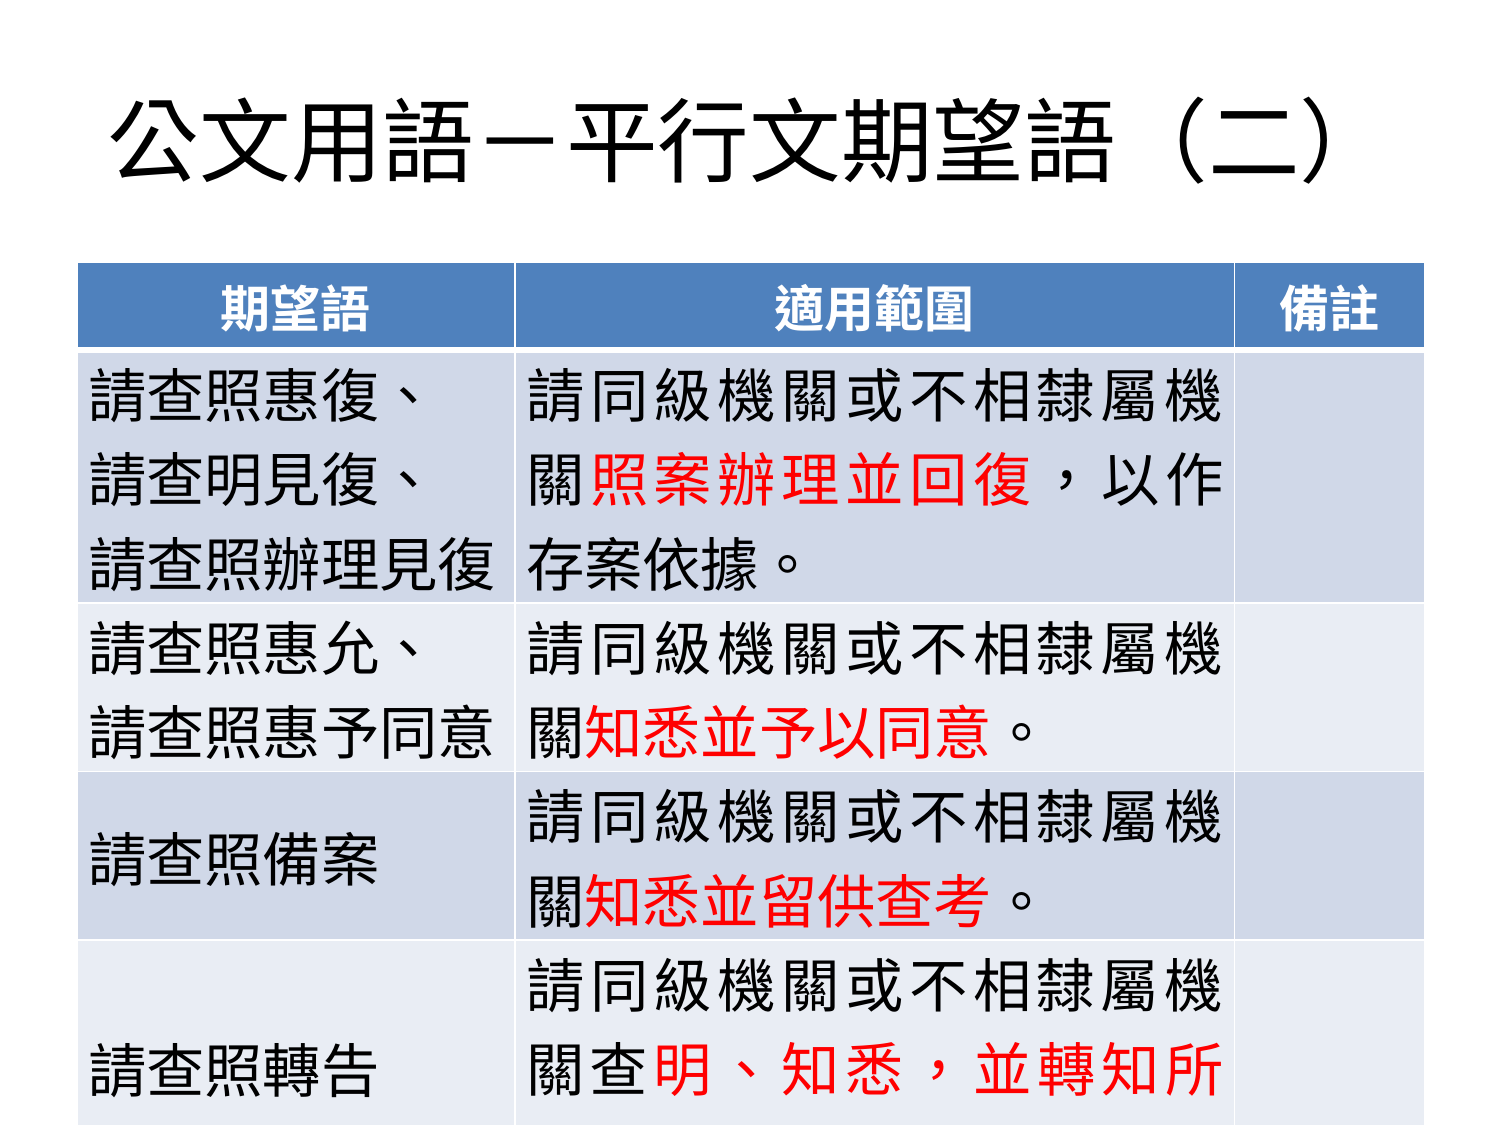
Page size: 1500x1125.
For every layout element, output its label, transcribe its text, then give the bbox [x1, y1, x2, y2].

table_cell 請同級機關或不相隸屬機關照案辦理並回復，以作存案依據。 [516, 353, 1234, 602]
table_header 適用範圍 [516, 263, 1234, 347]
table_cell [1235, 772, 1424, 939]
table_cell [1235, 941, 1424, 1125]
table_cell [1235, 353, 1424, 602]
table_cell 請查照轉告 [78, 941, 514, 1125]
table_header 備註 [1235, 263, 1424, 347]
table_cell 請同級機關或不相隸屬機關查明、知悉，並轉知所隸屬機關。 [516, 941, 1234, 1125]
table_cell 請查照惠允、 請查照惠予同意 [78, 604, 514, 771]
table_cell 請查照惠復、 請查明見復、 請查照辦理見復 [78, 353, 514, 602]
table_cell [1235, 604, 1424, 771]
table_cell 請同級機關或不相隸屬機關知悉並留供查考。 [516, 772, 1234, 939]
table_cell 請同級機關或不相隸屬機關知悉並予以同意。 [516, 604, 1234, 771]
title 公文用語－平行文期望語（二） [75, 45, 1425, 233]
table_cell 請查照備案 [78, 772, 514, 939]
table_header 期望語 [78, 263, 514, 347]
